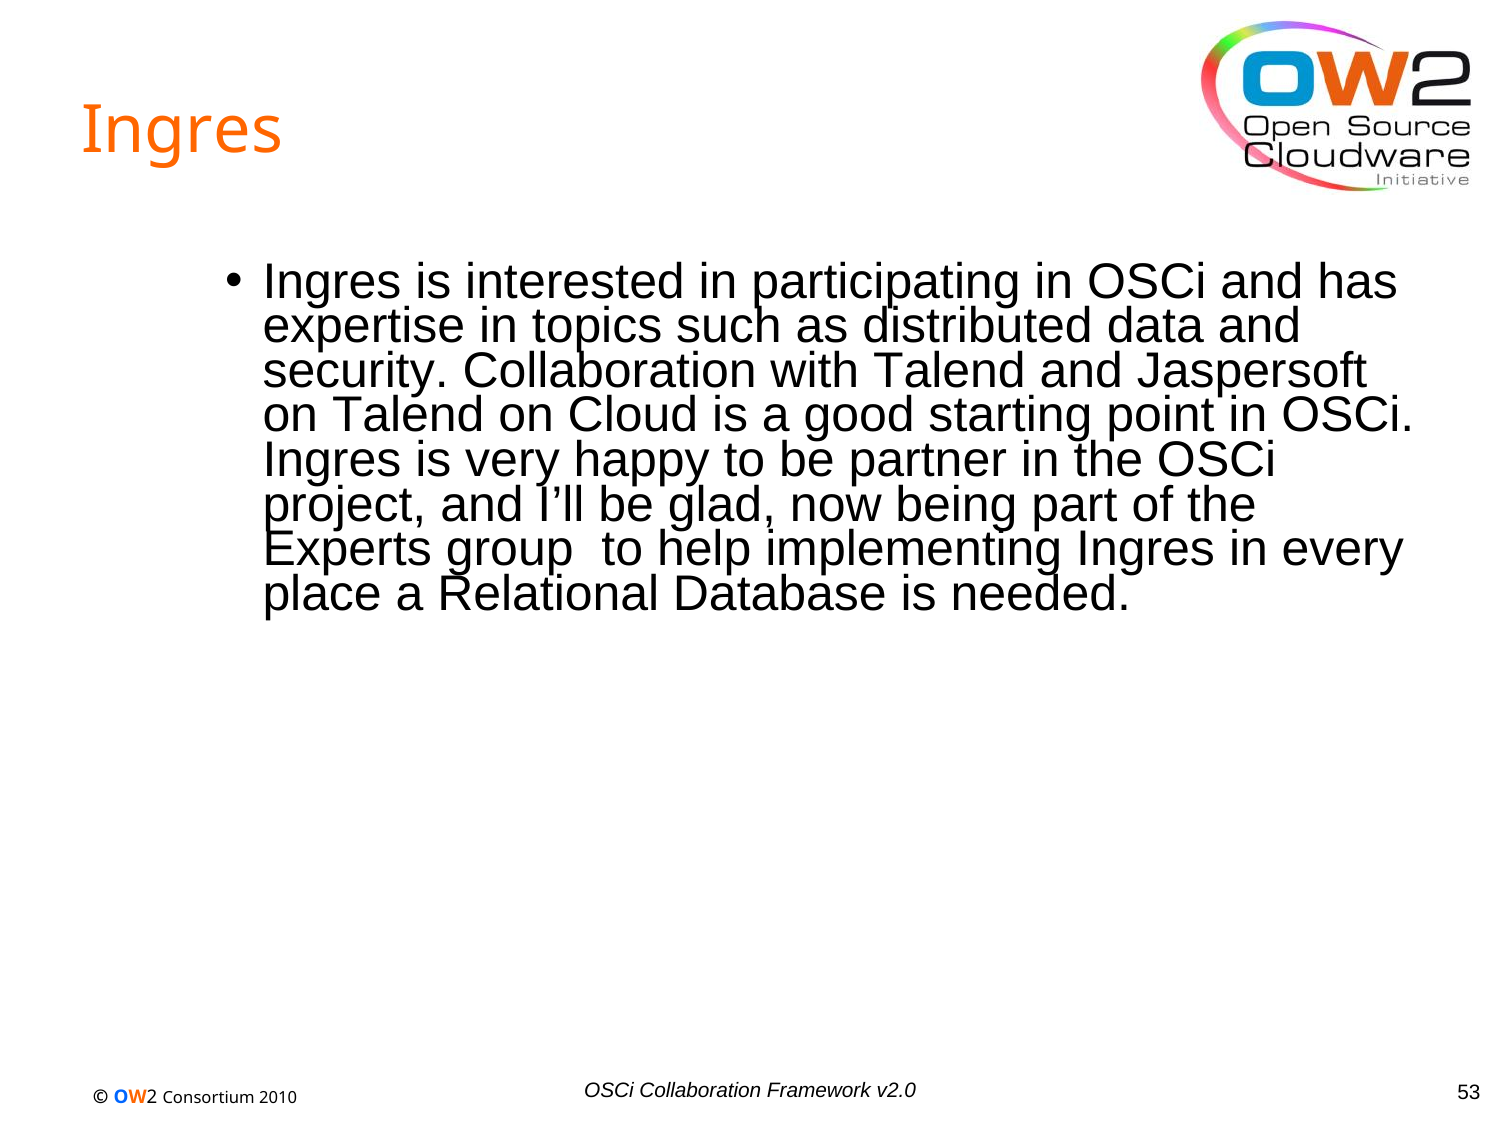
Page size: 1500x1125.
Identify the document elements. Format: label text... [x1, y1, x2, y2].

picture [1199, 19, 1472, 195]
list Ingres is interested in participating in OSCi and has expertise in topics such as distributed data and security. Collaboration with Talend and Jaspersoft on Talend on Cloud is a good starting point in OSCi. Ingres is very happy to be partner in the OSCi project, and I’ll be glad, now being part of the Experts group to help implementing Ingres in every place a Relational Database is needed. [74, 262, 1425, 990]
title Ingres [81, 43, 1182, 213]
